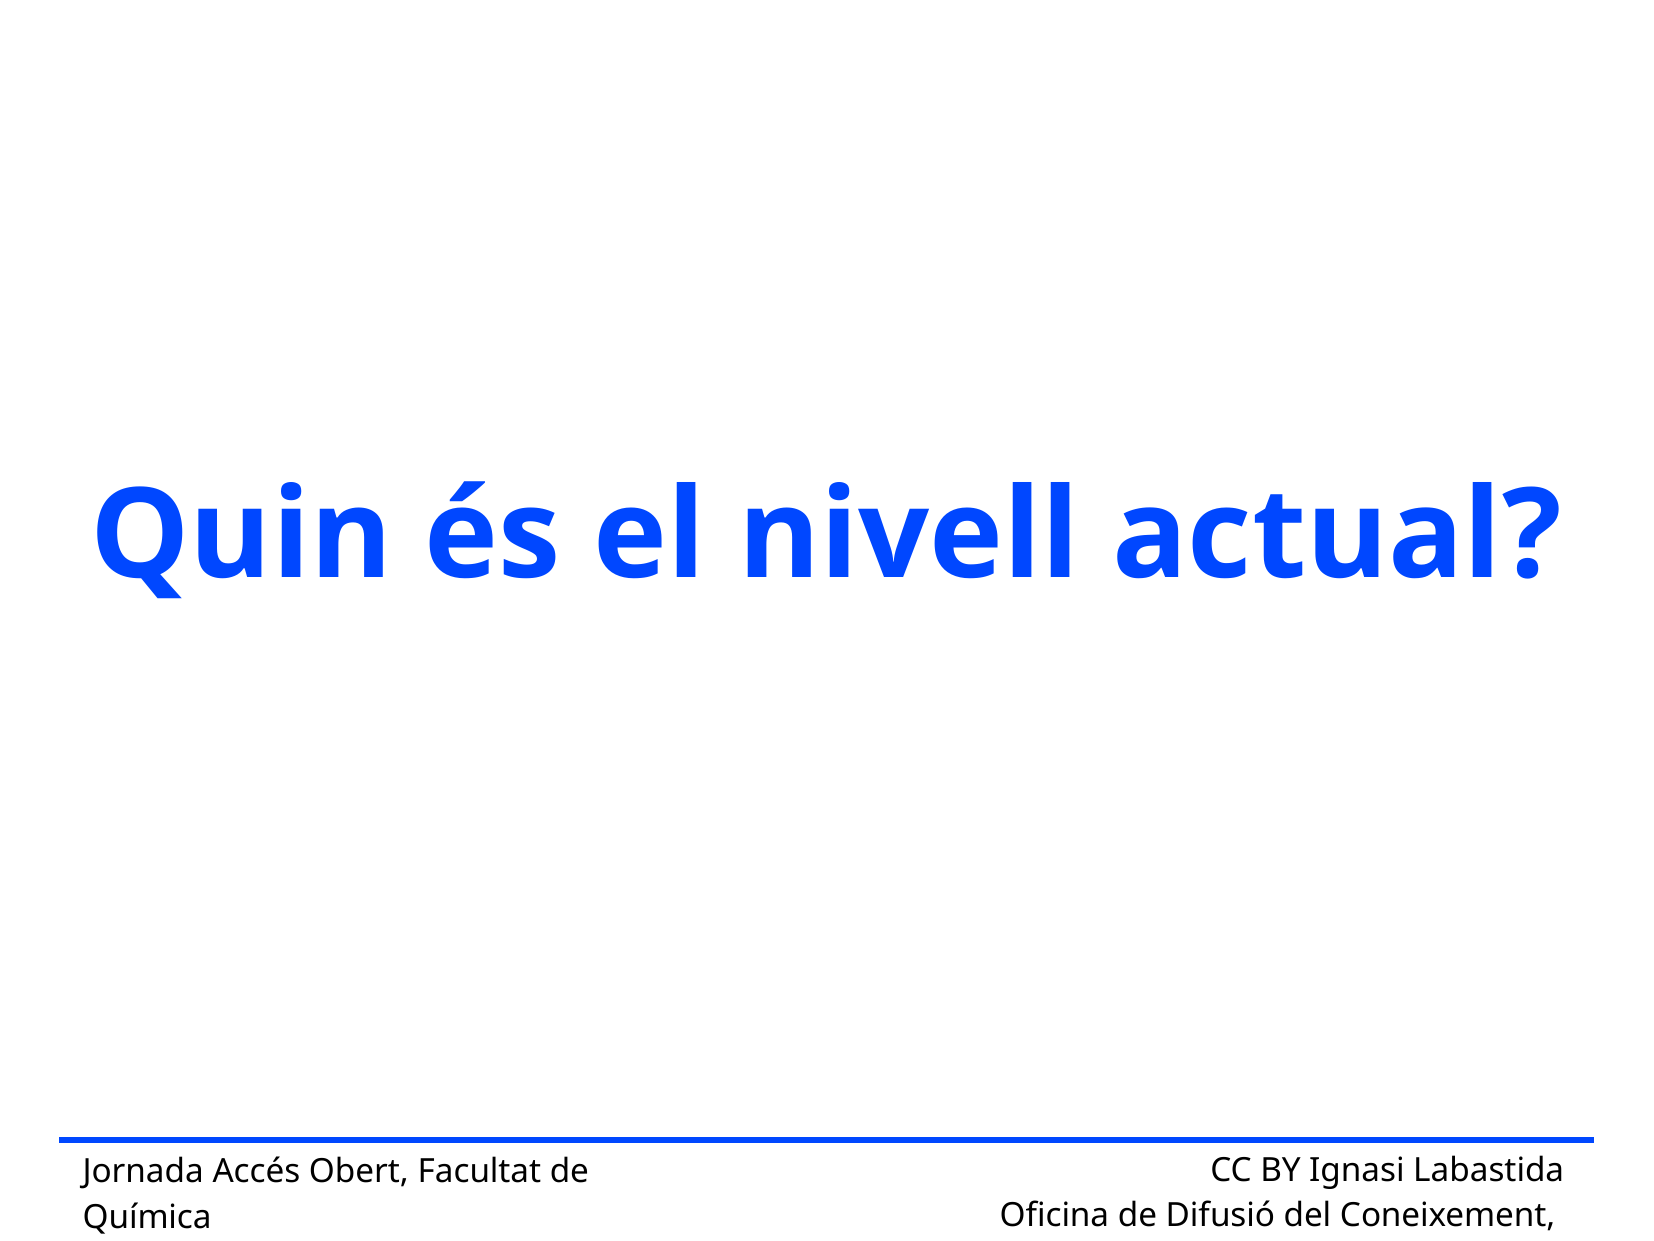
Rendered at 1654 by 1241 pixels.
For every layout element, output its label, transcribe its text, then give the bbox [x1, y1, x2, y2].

subtitle Quin és el nivell actual? [82, 49, 1571, 1010]
